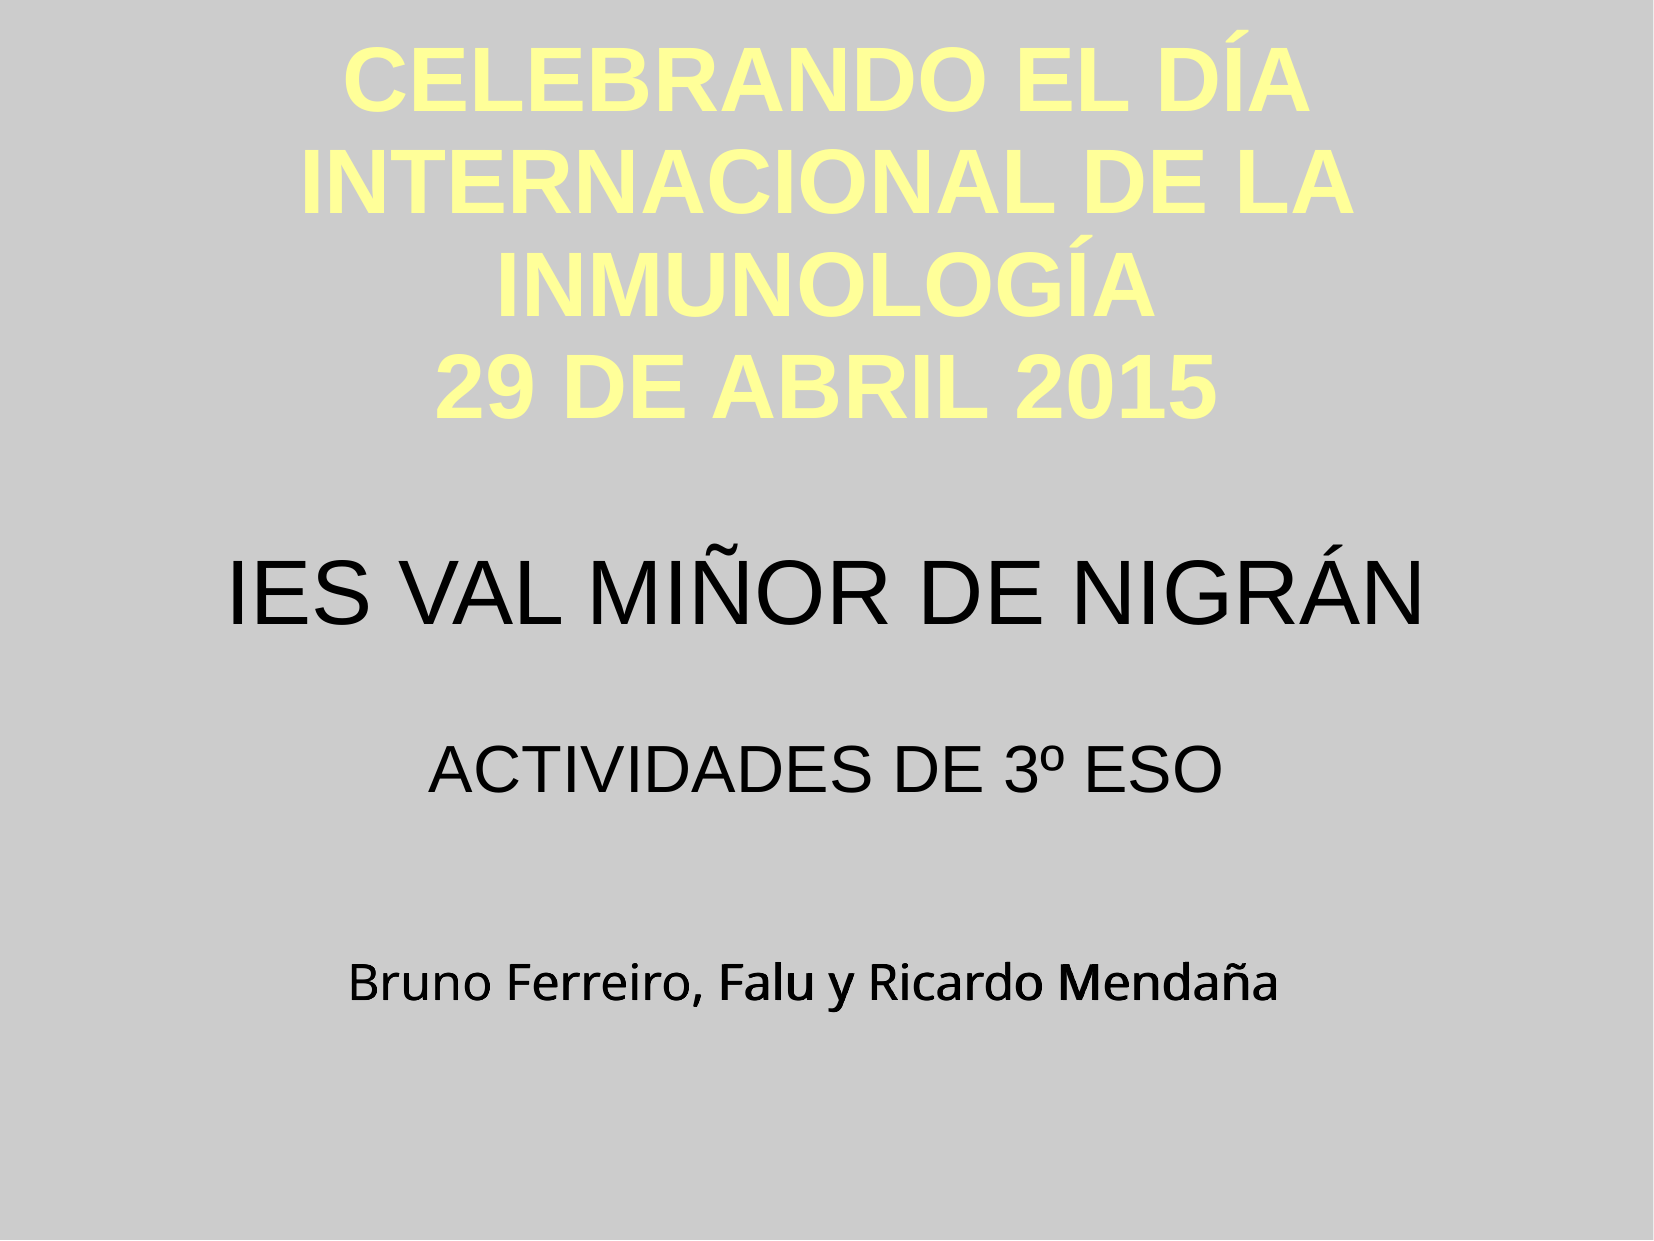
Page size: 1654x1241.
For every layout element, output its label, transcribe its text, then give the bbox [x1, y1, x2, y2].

text_box Bruno Ferreiro, Falu y Ricardo Mendaña [347, 945, 1300, 1016]
subtitle ACTIVIDADES DE 3º ESO [82, 417, 1571, 1123]
title CELEBRANDO EL DÍA INTERNACIONAL DE LA INMUNOLOGÍA 29 DE ABRIL 2015 IES VAL MIÑOR DE NIGRÁN [82, 0, 1571, 417]
